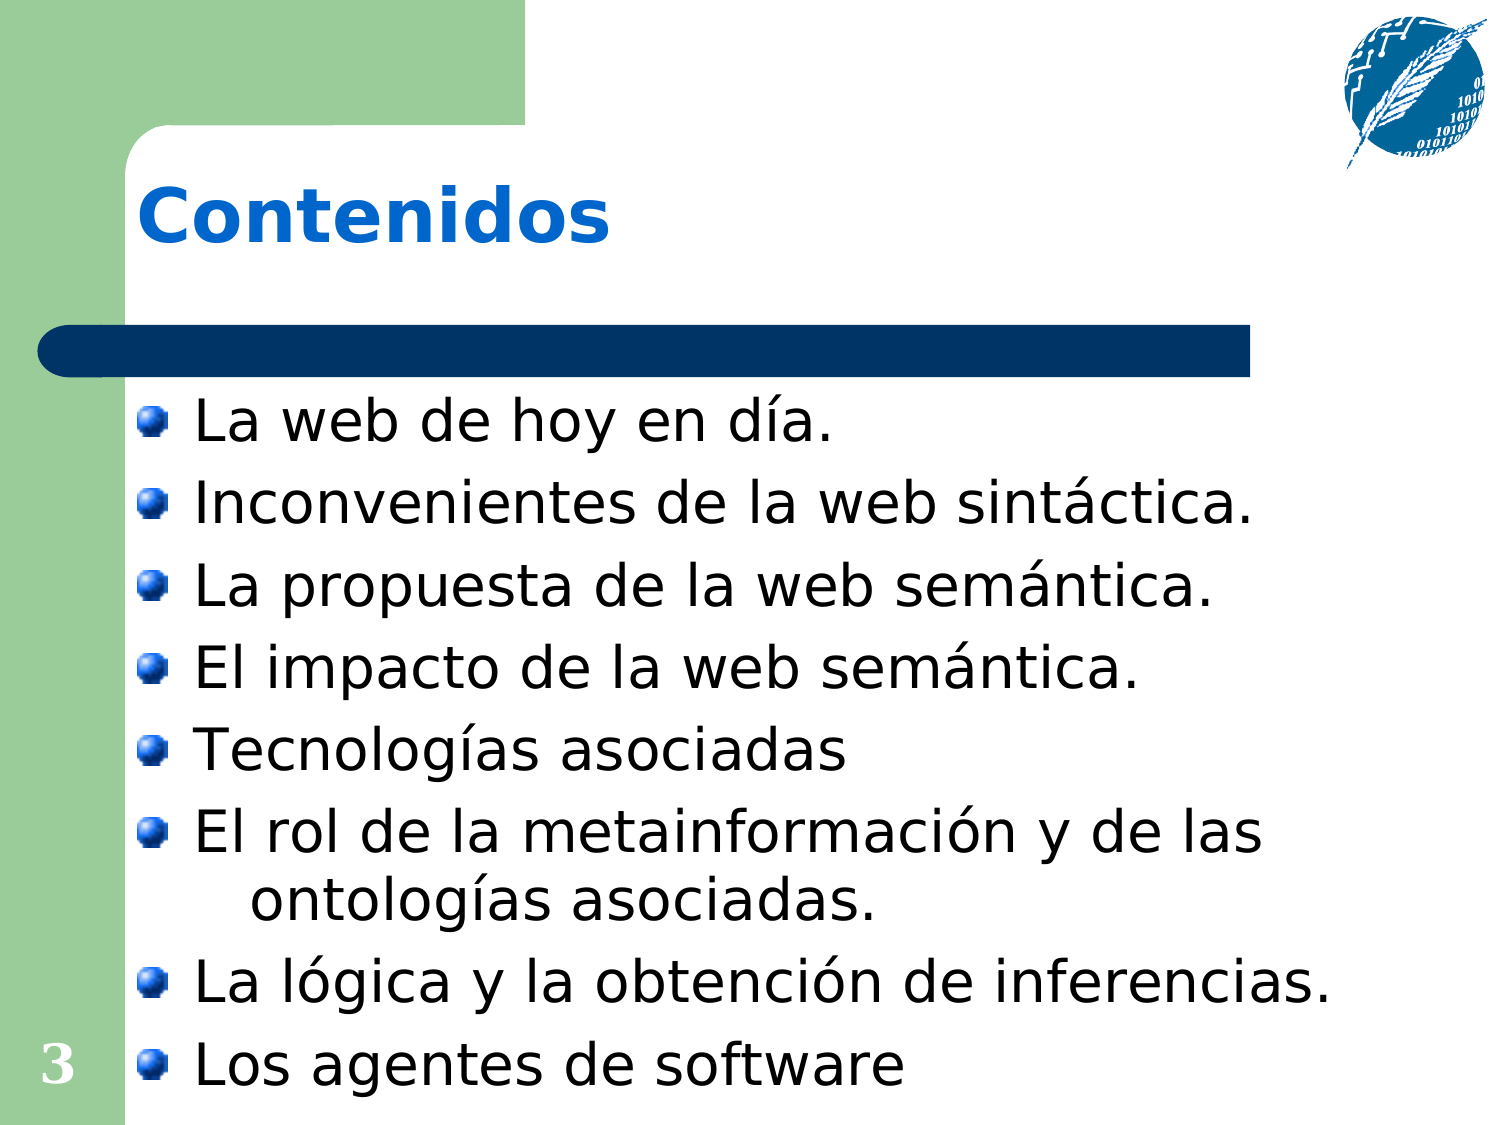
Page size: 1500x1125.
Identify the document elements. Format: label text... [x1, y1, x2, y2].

picture [1433, 139, 1440, 147]
list La web de hoy en día. Inconvenientes de la web sintáctica. La propuesta de la web semántica. El impacto de la web semántica. Tecnologías asociadas El rol de la metainformación y de las ontologías asociadas. La lógica y la obtención de inferencias. Los agentes de software [137, 387, 1400, 1099]
title Contenidos [136, 136, 1414, 301]
picture [1341, 15, 1487, 172]
picture [1427, 138, 1431, 148]
picture [1416, 140, 1425, 149]
picture [1436, 127, 1450, 136]
